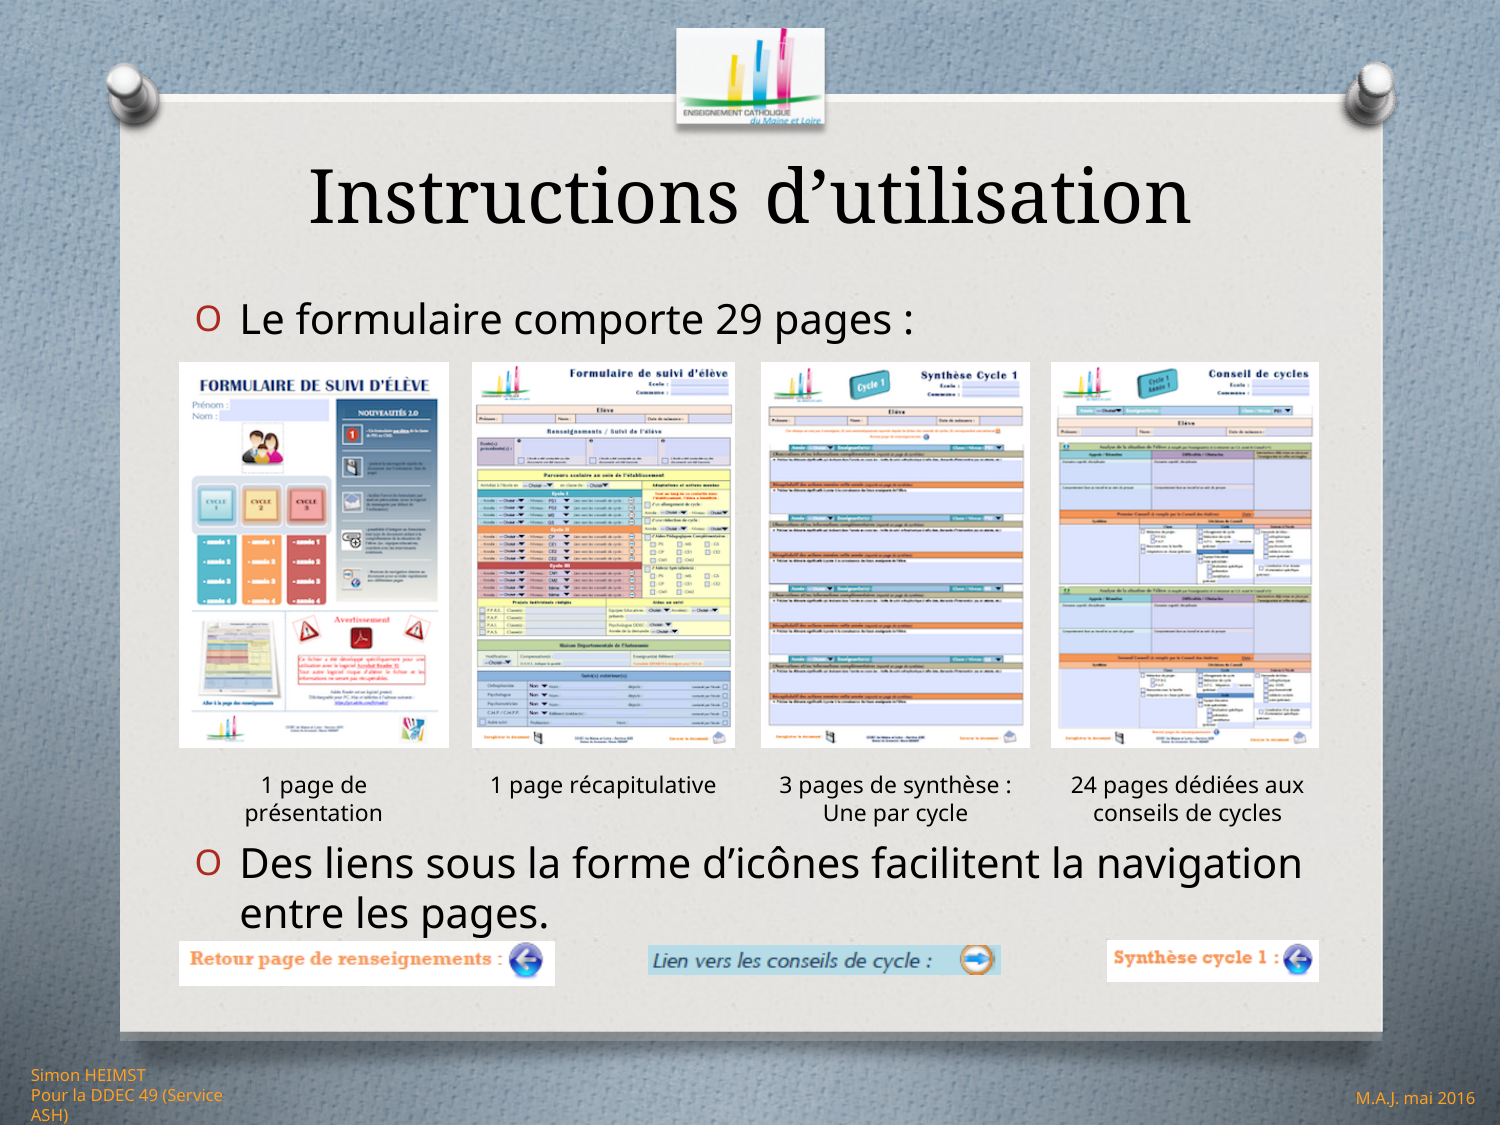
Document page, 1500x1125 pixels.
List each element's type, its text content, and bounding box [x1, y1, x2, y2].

text_box Simon HEIMST Pour la DDEC 49 (Service ASH) [16, 1056, 265, 1125]
text_box 1 page de présentation [179, 763, 449, 834]
text_box 3 pages de synthèse : Une par cycle [761, 763, 1030, 834]
text_box 24 pages dédiées aux conseils de cycles [1053, 763, 1323, 834]
list Le formulaire comporte 29 pages : Des liens sous la forme d’icônes facilitent la navigation entre les pages. [179, 285, 1323, 1009]
text_box M.A.J. mai 2016 [1241, 1080, 1491, 1116]
picture [0, 0, 1500, 1125]
text_box 1 page récapitulative [469, 763, 738, 807]
title Instructions d’utilisation [179, 88, 1323, 285]
